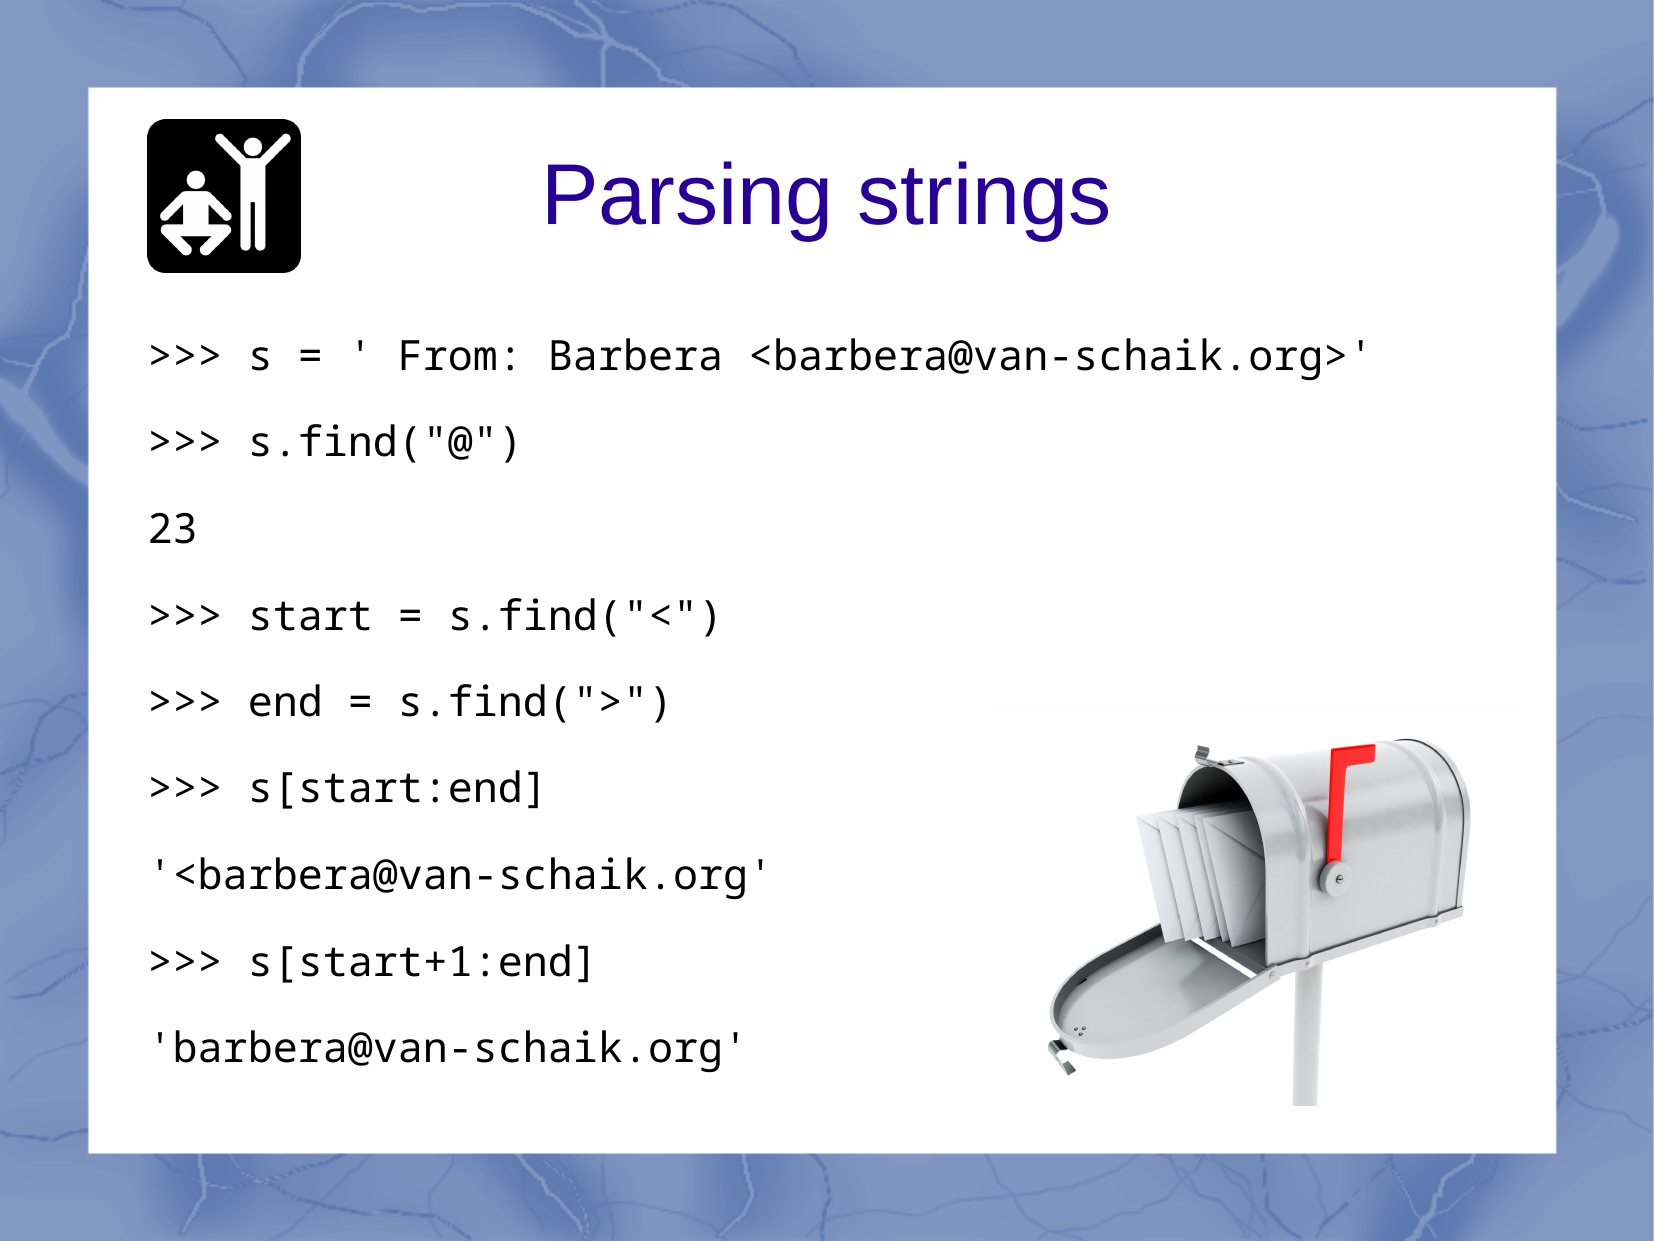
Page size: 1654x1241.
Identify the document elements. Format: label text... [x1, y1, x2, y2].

title Parsing strings [118, 90, 1536, 298]
picture [0, 0, 1654, 1241]
list >>> s = ' From: Barbera <barbera@van-schaik.org>' >>> s.find("@") 23 >>> start = s.find("<") >>> end = s.find(">") >>> s[start:end] '<barbera@van-schaik.org' >>> s[start+1:end] 'barbera@van-schaik.org' [147, 325, 1506, 1106]
